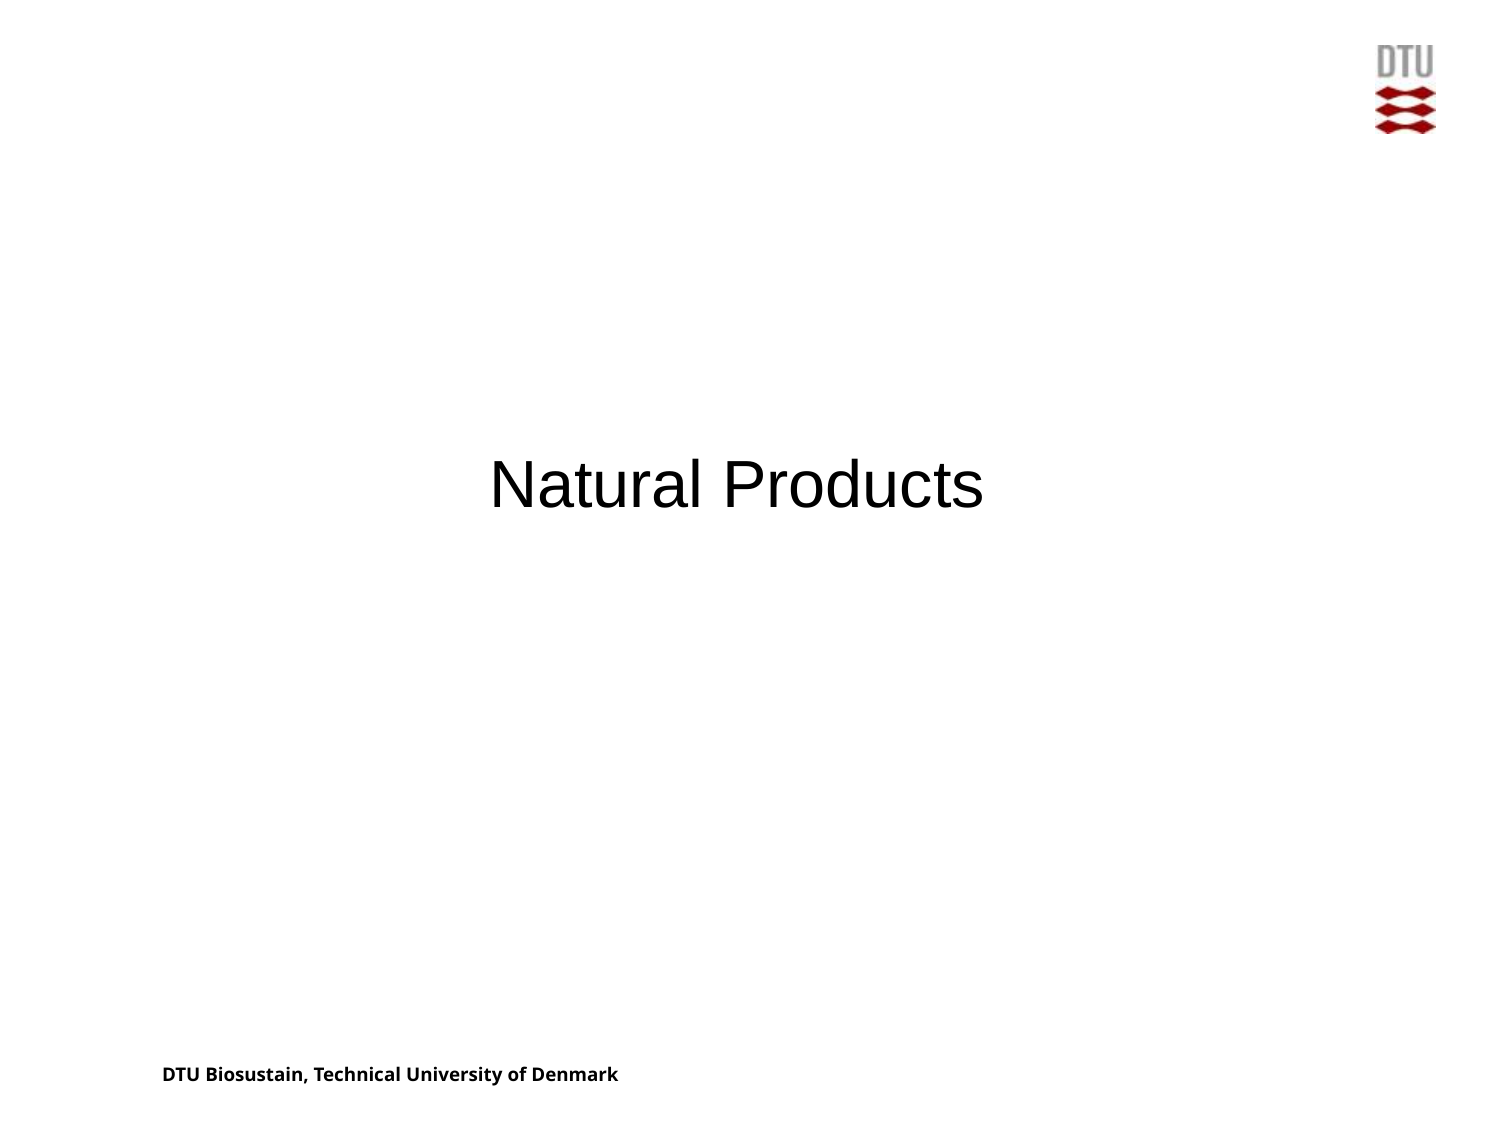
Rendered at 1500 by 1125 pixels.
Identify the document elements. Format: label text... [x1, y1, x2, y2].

picture [1375, 45, 1436, 134]
subtitle Natural Products [99, 50, 1375, 920]
